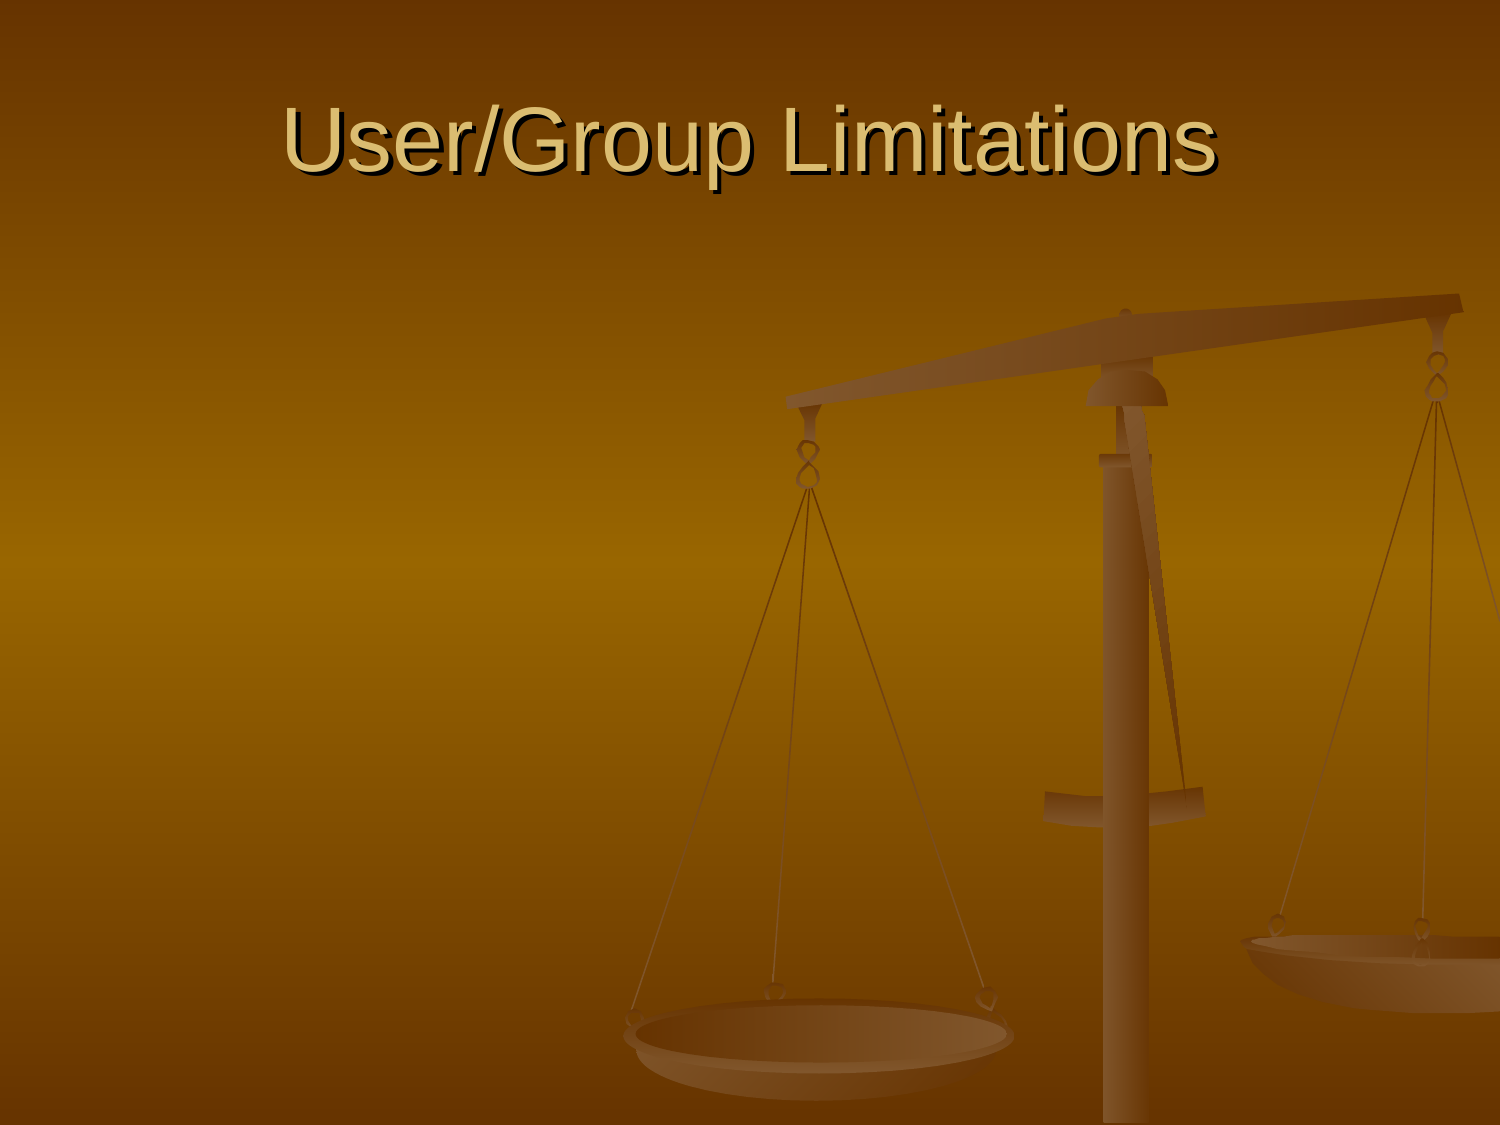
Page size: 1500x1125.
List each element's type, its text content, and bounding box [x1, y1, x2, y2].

title User/Group Limitations [75, 45, 1426, 234]
